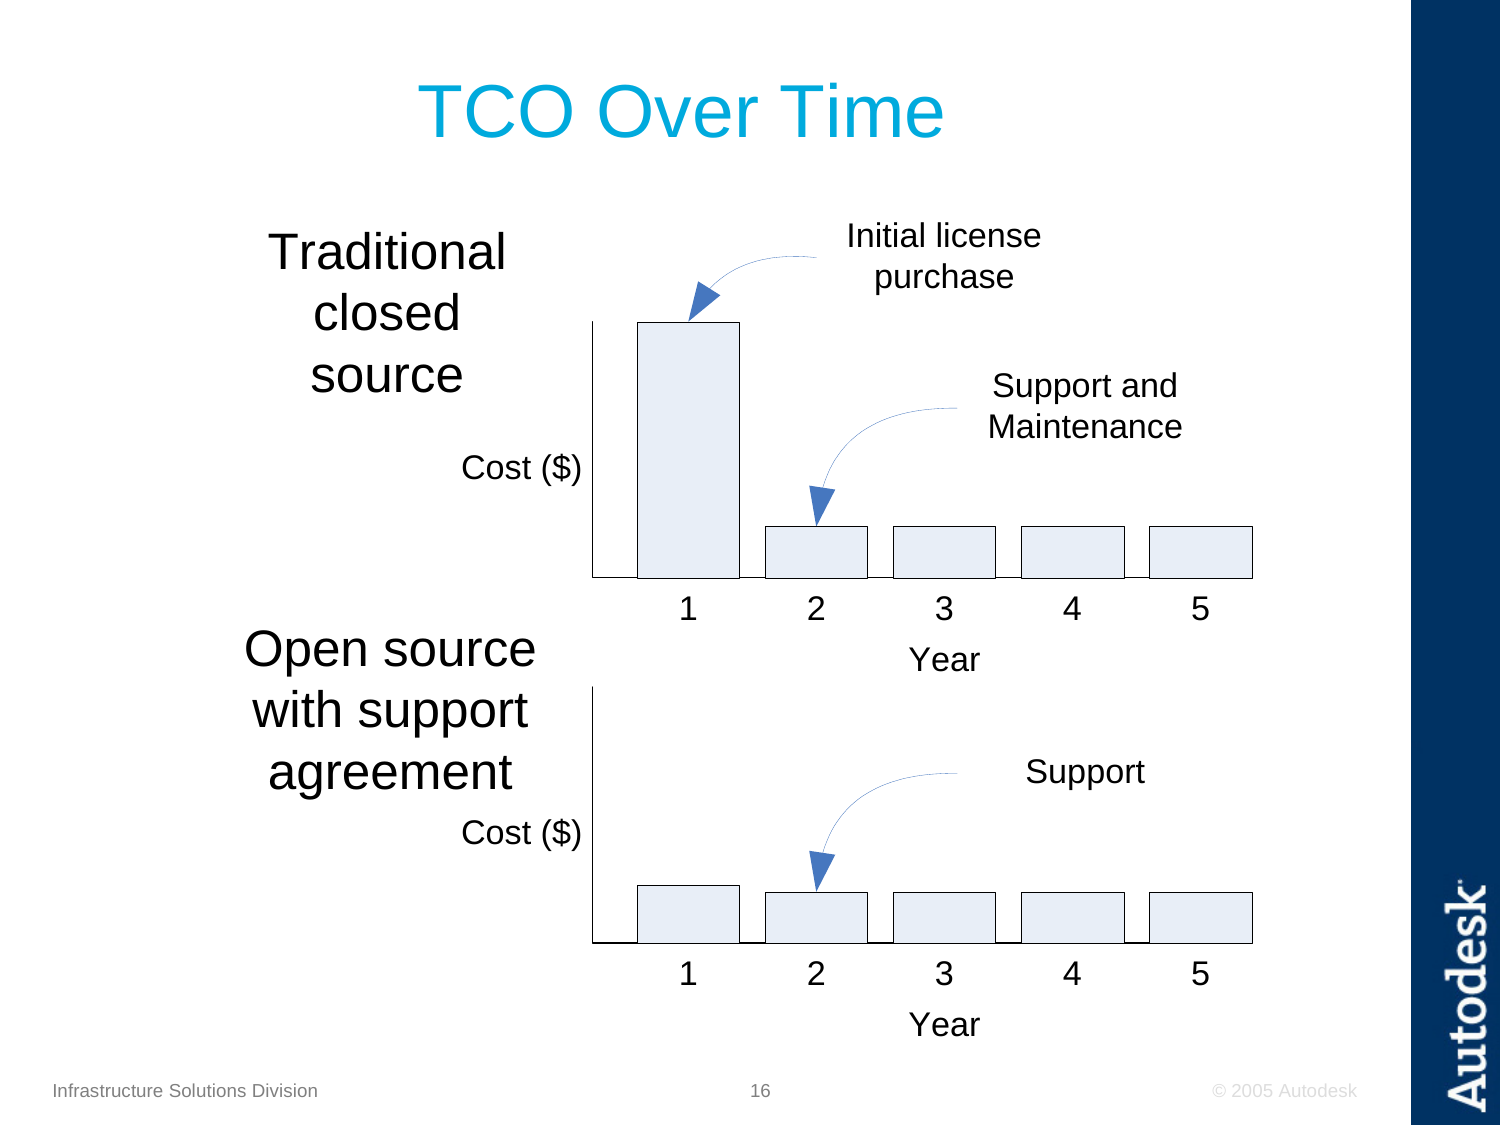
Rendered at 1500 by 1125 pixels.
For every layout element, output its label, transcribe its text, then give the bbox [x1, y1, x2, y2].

title TCO Over Time [52, 22, 1313, 210]
picture [242, 209, 1254, 1049]
picture [1411, 0, 1500, 1125]
